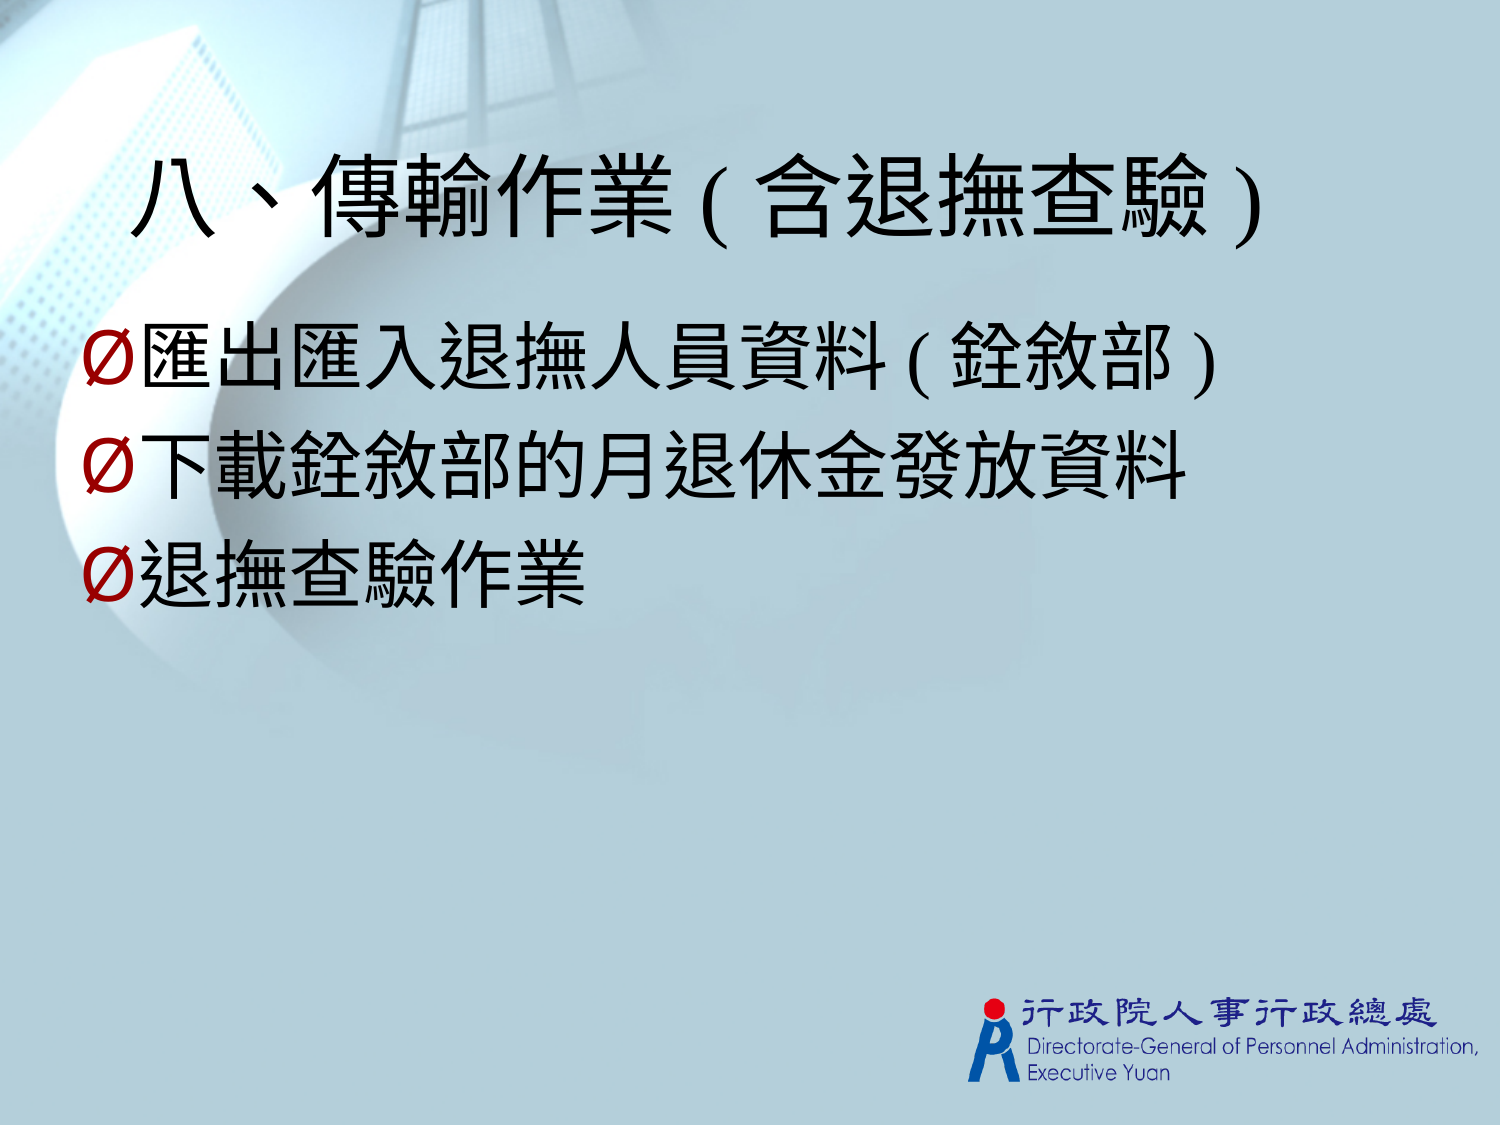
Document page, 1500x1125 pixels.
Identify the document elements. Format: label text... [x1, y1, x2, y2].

list 匯出匯入退撫人員資料(銓敘部) 下載銓敘部的月退休金發放資料 退撫查驗作業 [64, 302, 1340, 978]
title 八、傳輸作業(含退撫查驗) [112, 99, 1388, 288]
